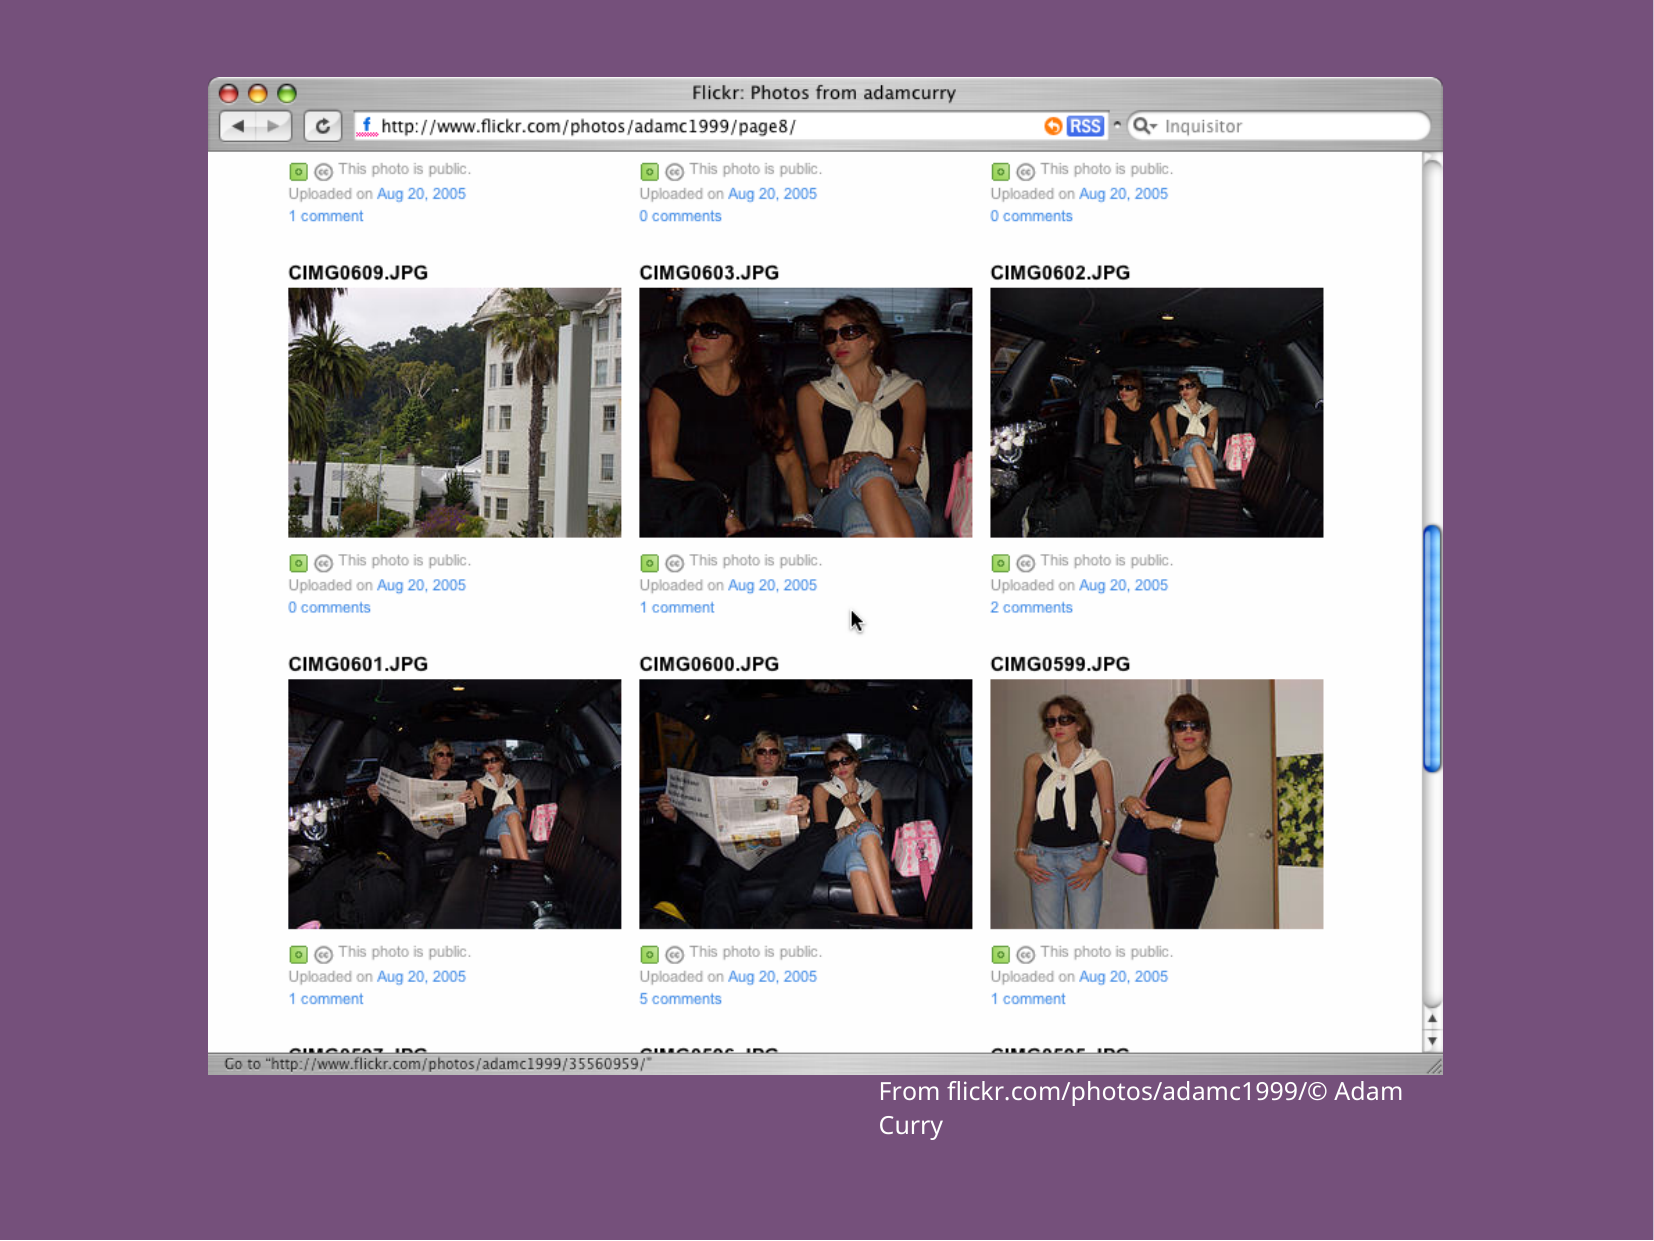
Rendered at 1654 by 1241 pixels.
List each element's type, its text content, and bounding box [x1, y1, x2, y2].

picture [208, 77, 1443, 1075]
text_box From flickr.com/photos/adamc1999/© Adam Curry [878, 1068, 1451, 1147]
